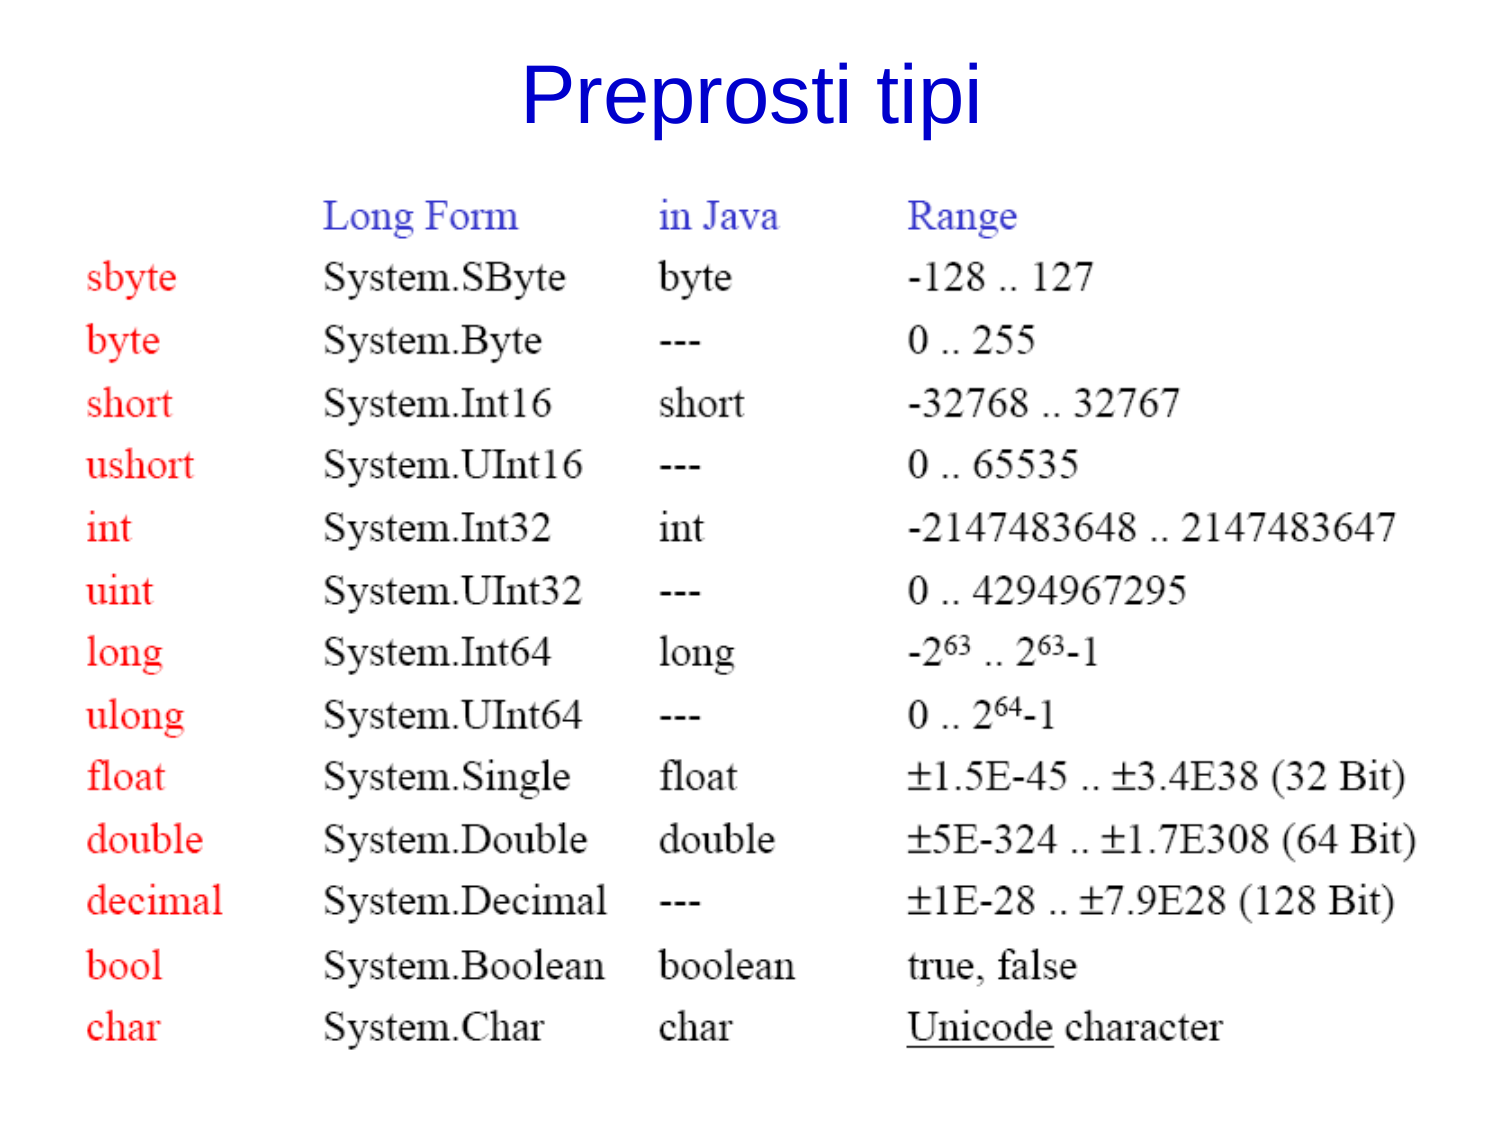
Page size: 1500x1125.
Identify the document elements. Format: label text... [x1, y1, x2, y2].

text_box [41, 183, 1447, 1077]
title Preprosti tipi [76, 30, 1427, 149]
